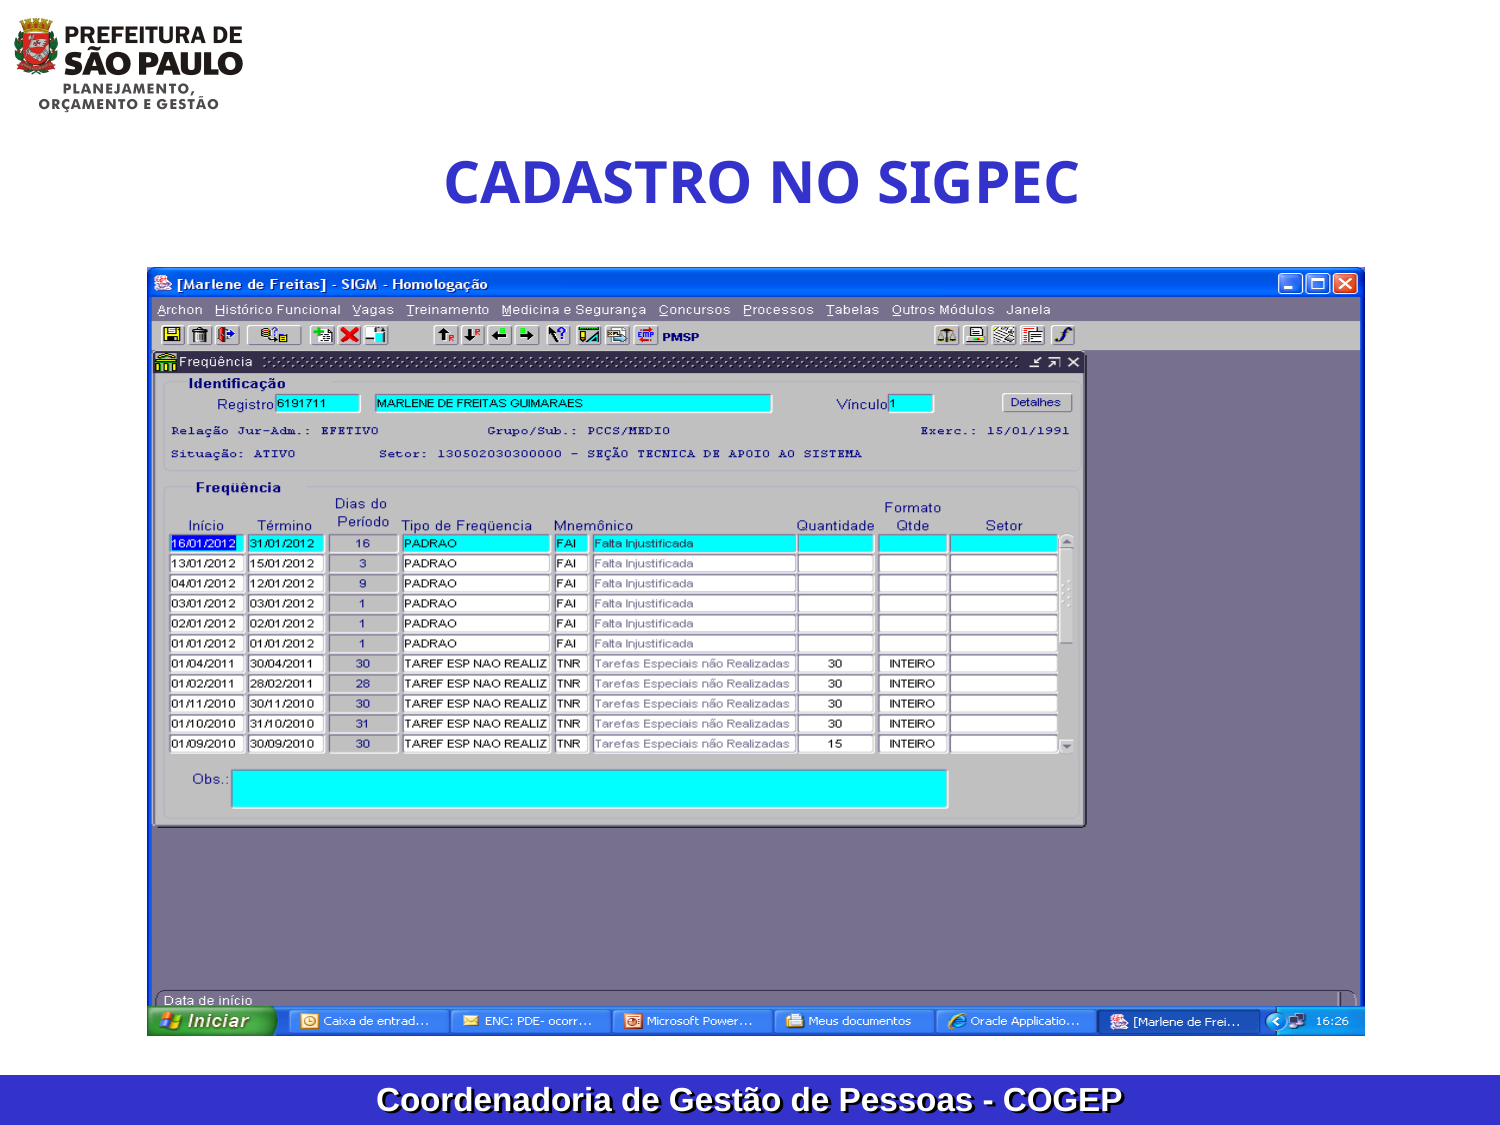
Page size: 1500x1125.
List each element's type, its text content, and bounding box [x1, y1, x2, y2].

picture [147, 267, 1365, 1036]
text_box CADASTRO NO SIGPEC [136, 137, 1388, 222]
